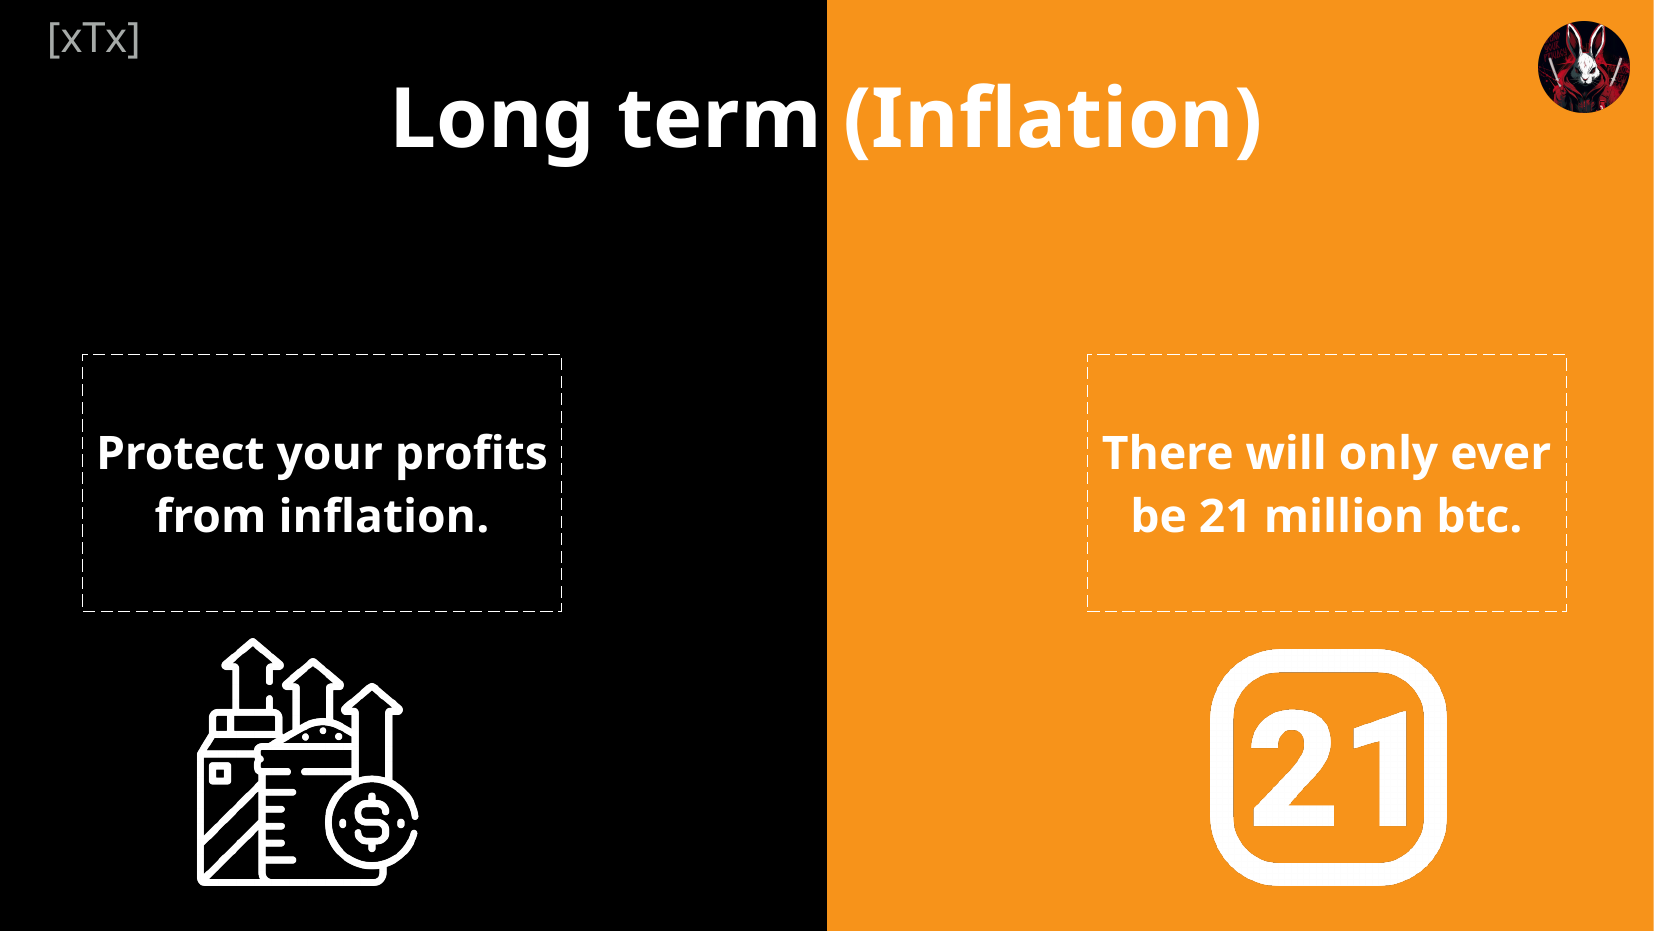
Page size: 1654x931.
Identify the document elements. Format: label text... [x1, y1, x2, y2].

title Long term (Inflation) [82, 43, 1571, 187]
picture [0, 0, 1654, 931]
list There will only ever be 21 million btc. [1087, 354, 1567, 612]
list Protect your profits from inflation. [82, 354, 562, 612]
text_box [xTx] [0, 0, 188, 76]
